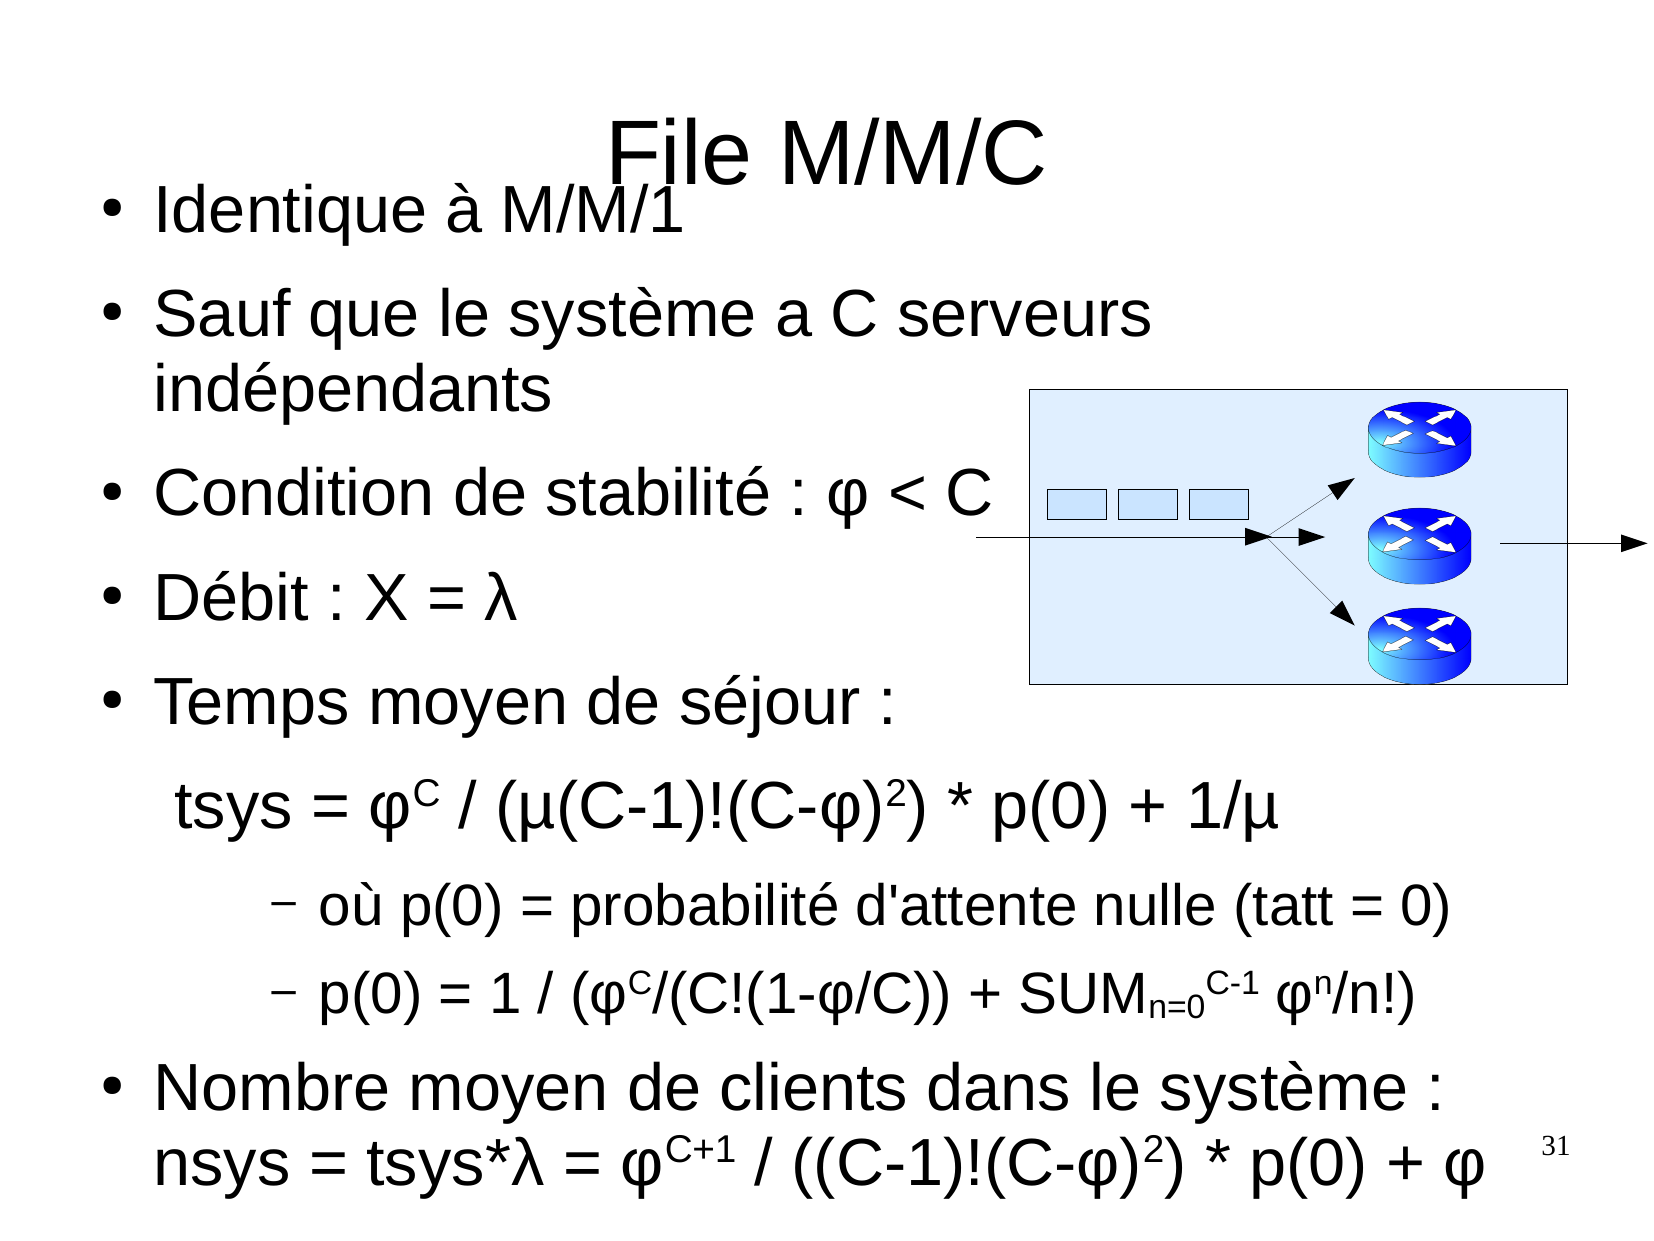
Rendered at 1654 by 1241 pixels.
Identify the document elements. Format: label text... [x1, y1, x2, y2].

text_box [1118, 489, 1178, 520]
picture [1366, 507, 1473, 585]
picture [1366, 401, 1473, 478]
text_box [1047, 489, 1107, 520]
title File M/M/C [82, 56, 1571, 172]
list Identique à M/M/1 Sauf que le système a C serveurs indépendants Condition de stabilité : φ < C Débit : X = λ Temps moyen de séjour : tsys = φC / (µ(C-1)!(C-φ)2) * p(0) + 1/µ où p(0) = probabilité d'attente nulle (tatt = 0) p(0) = 1 / (φC/(C!(1-φ/C)) + SUMn=0C-1 φn/n!) Nombre moyen de clients dans le système : nsys = tsys*λ = φC+1 / ((C-1)!(C-φ)2) * p(0) + φ [82, 172, 1571, 1226]
picture [1366, 607, 1473, 685]
text_box [1189, 489, 1249, 520]
